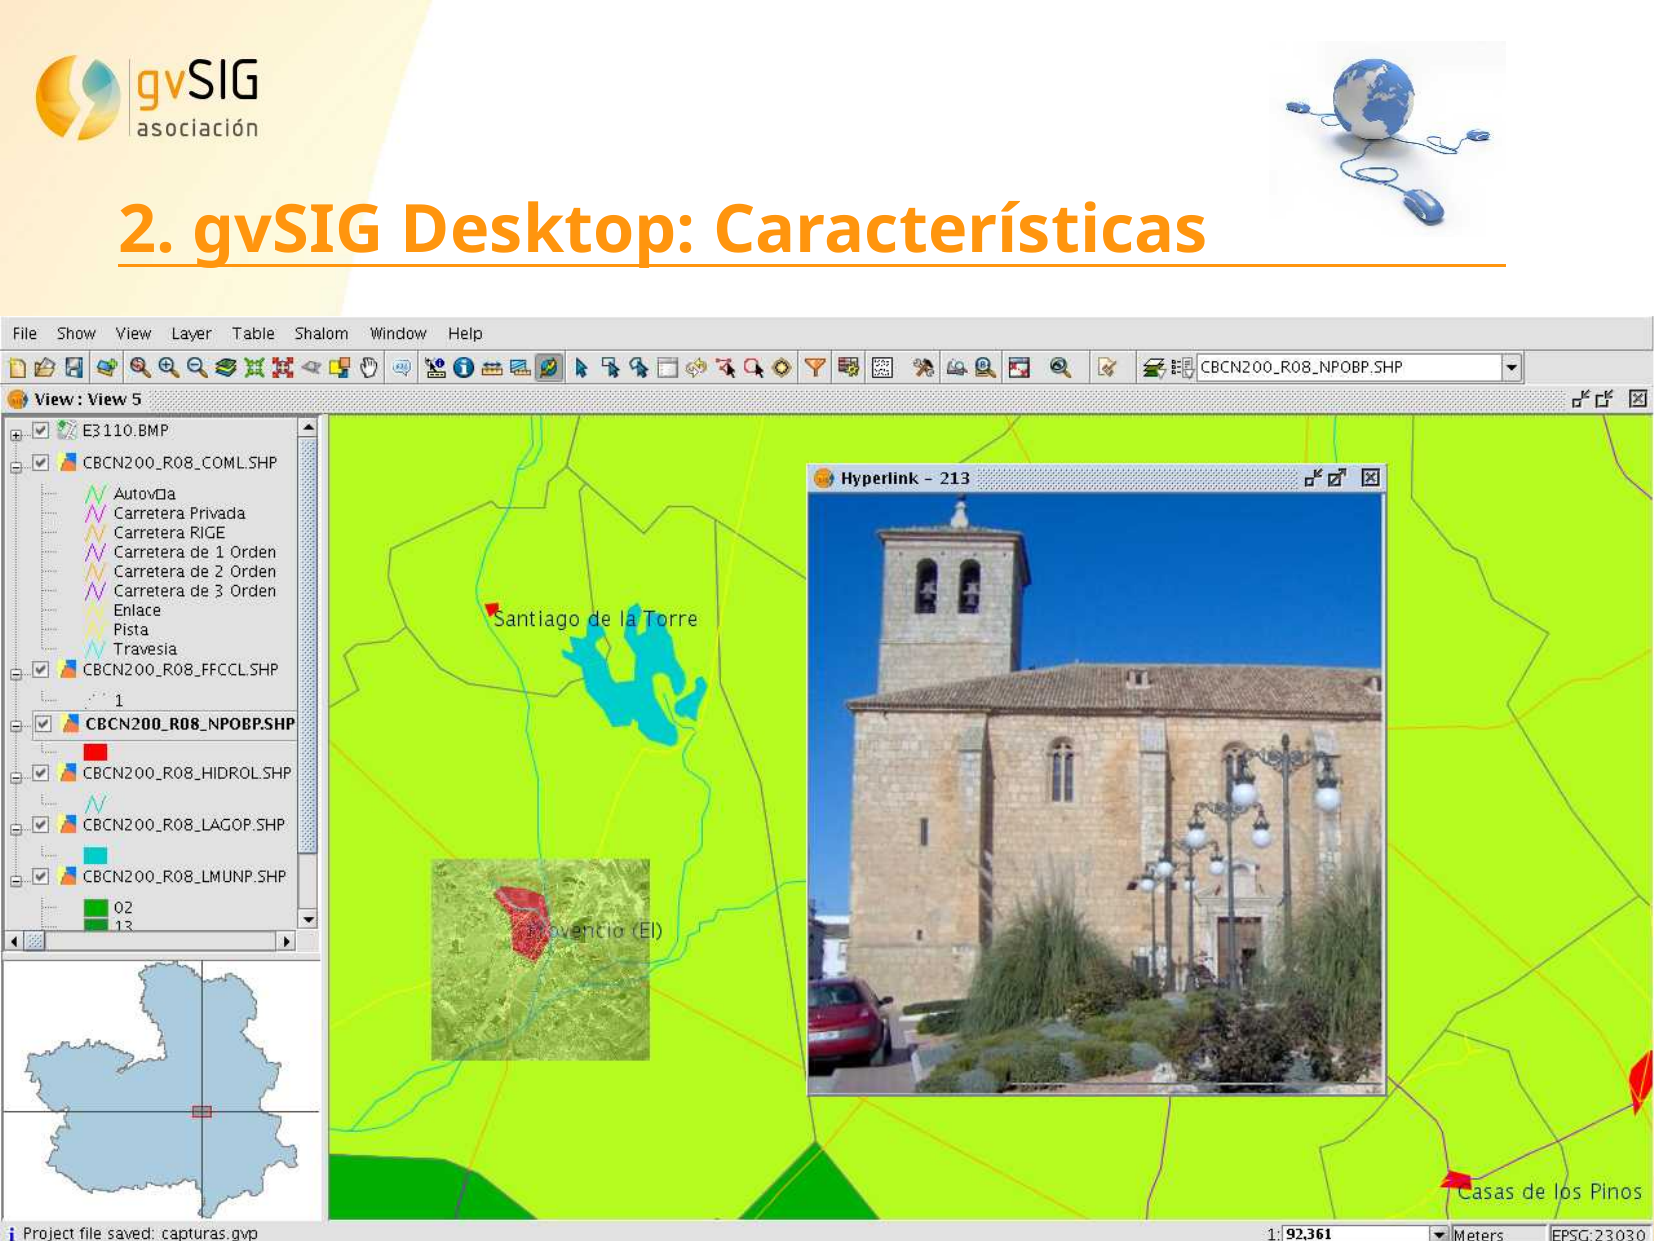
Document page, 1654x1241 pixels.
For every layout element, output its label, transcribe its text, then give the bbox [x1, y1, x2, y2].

picture [0, 0, 1654, 1241]
title 2. gvSIG Desktop: Características [118, 177, 1607, 276]
